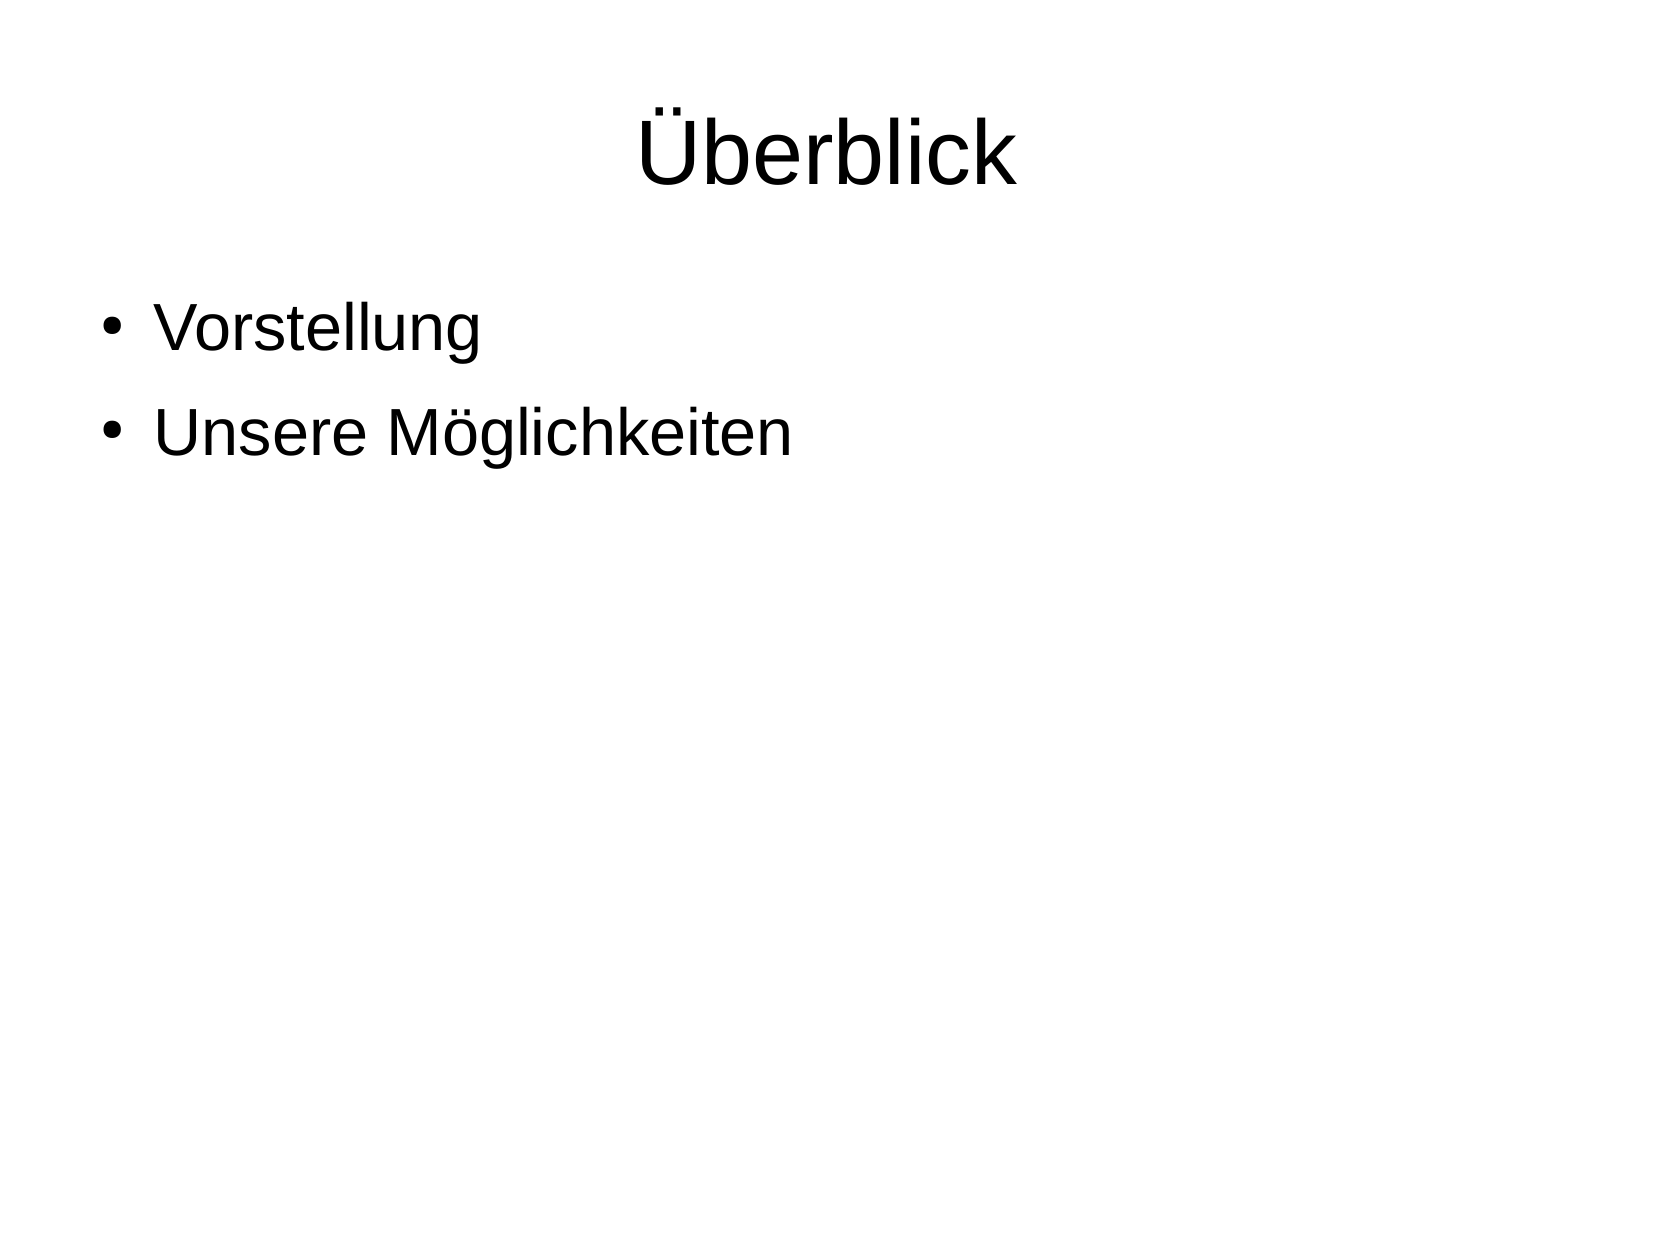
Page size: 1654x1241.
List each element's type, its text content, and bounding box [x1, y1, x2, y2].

title Überblick [82, 49, 1571, 257]
list Vorstellung Unsere Möglichkeiten [82, 290, 1571, 1010]
